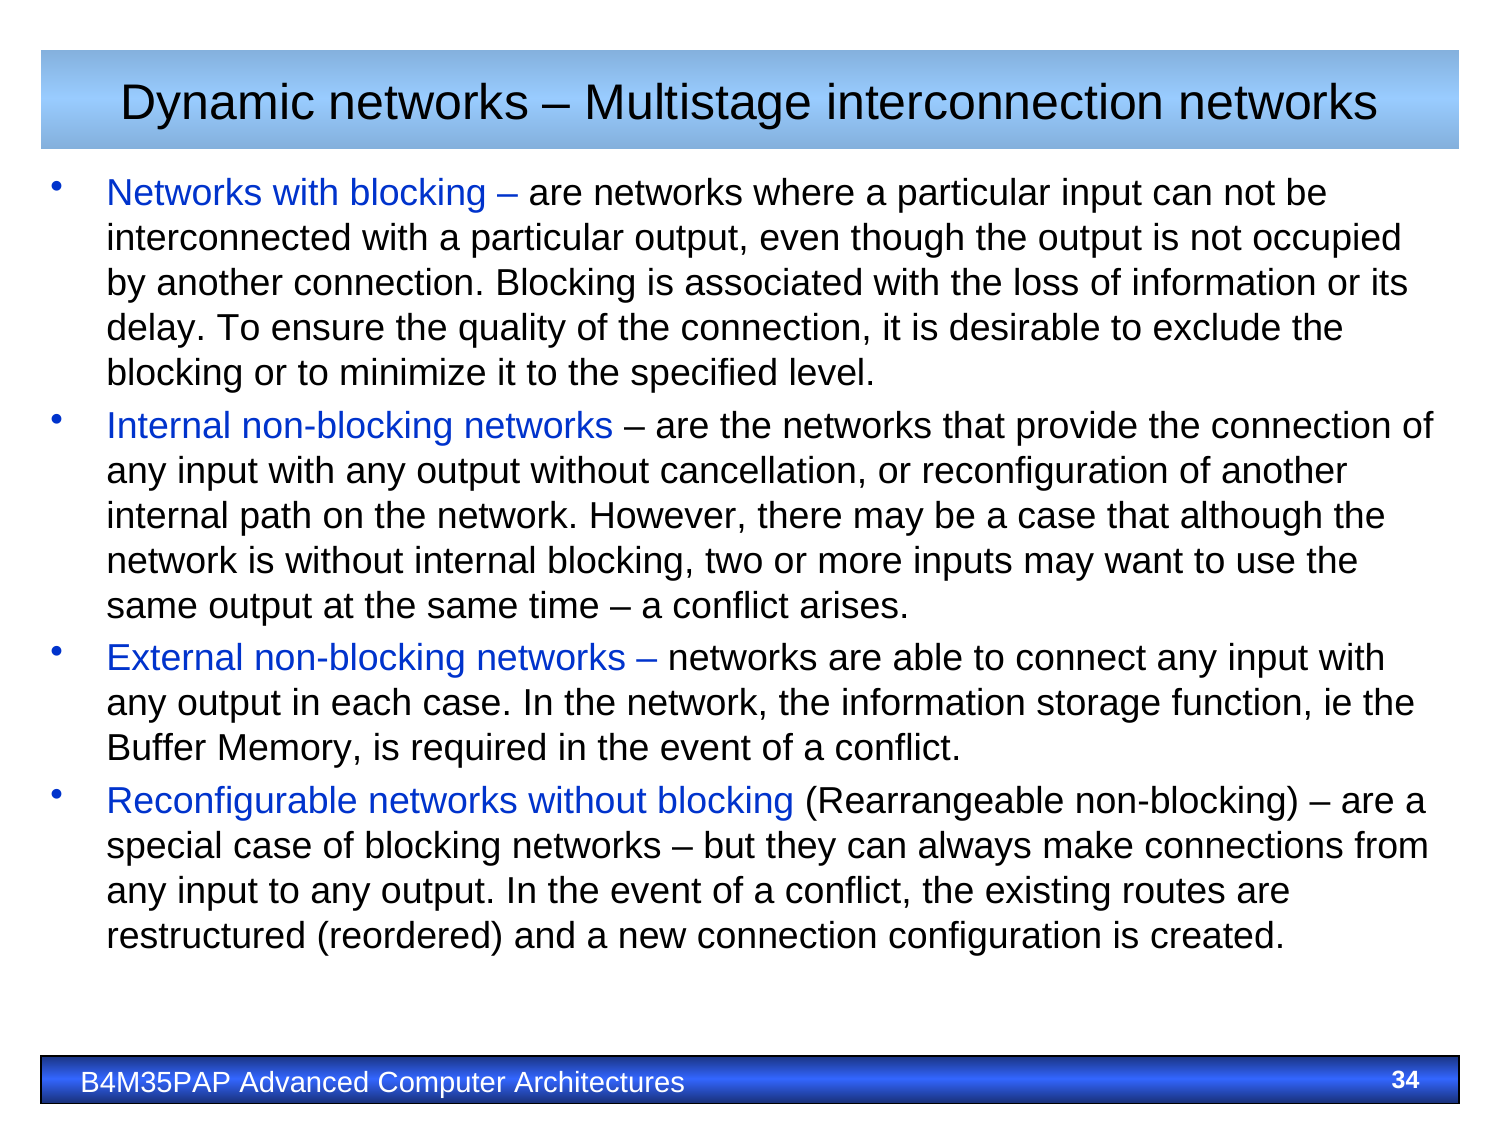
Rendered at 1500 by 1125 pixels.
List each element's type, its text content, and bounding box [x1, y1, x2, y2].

title Dynamic networks – Multistage interconnection networks [41, 50, 1459, 149]
list Networks with blocking – are networks where a particular input can not be interconnected with a particular output, even though the output is not occupied by another connection. Blocking is associated with the loss of information or its delay. To ensure the quality of the connection, it is desirable to exclude the blocking or to minimize it to the specified level. Internal non-blocking networks – are the networks that provide the connection of any input with any output without cancellation, or reconfiguration of another internal path on the network. However, there may be a case that although the network is without internal blocking, two or more inputs may want to use the same output at the same time – a conflict arises. External non-blocking networks – networks are able to connect any input with any output in each case. In the network, the information storage function, ie the Buffer Memory, is required in the event of a conflict. Reconfigurable networks without blocking (Rearrangeable non-blocking) – are a special case of blocking networks – but they can always make connections from any input to any output. In the event of a conflict, the existing routes are restructured (reordered) and a new connection configuration is created. [35, 160, 1460, 1004]
